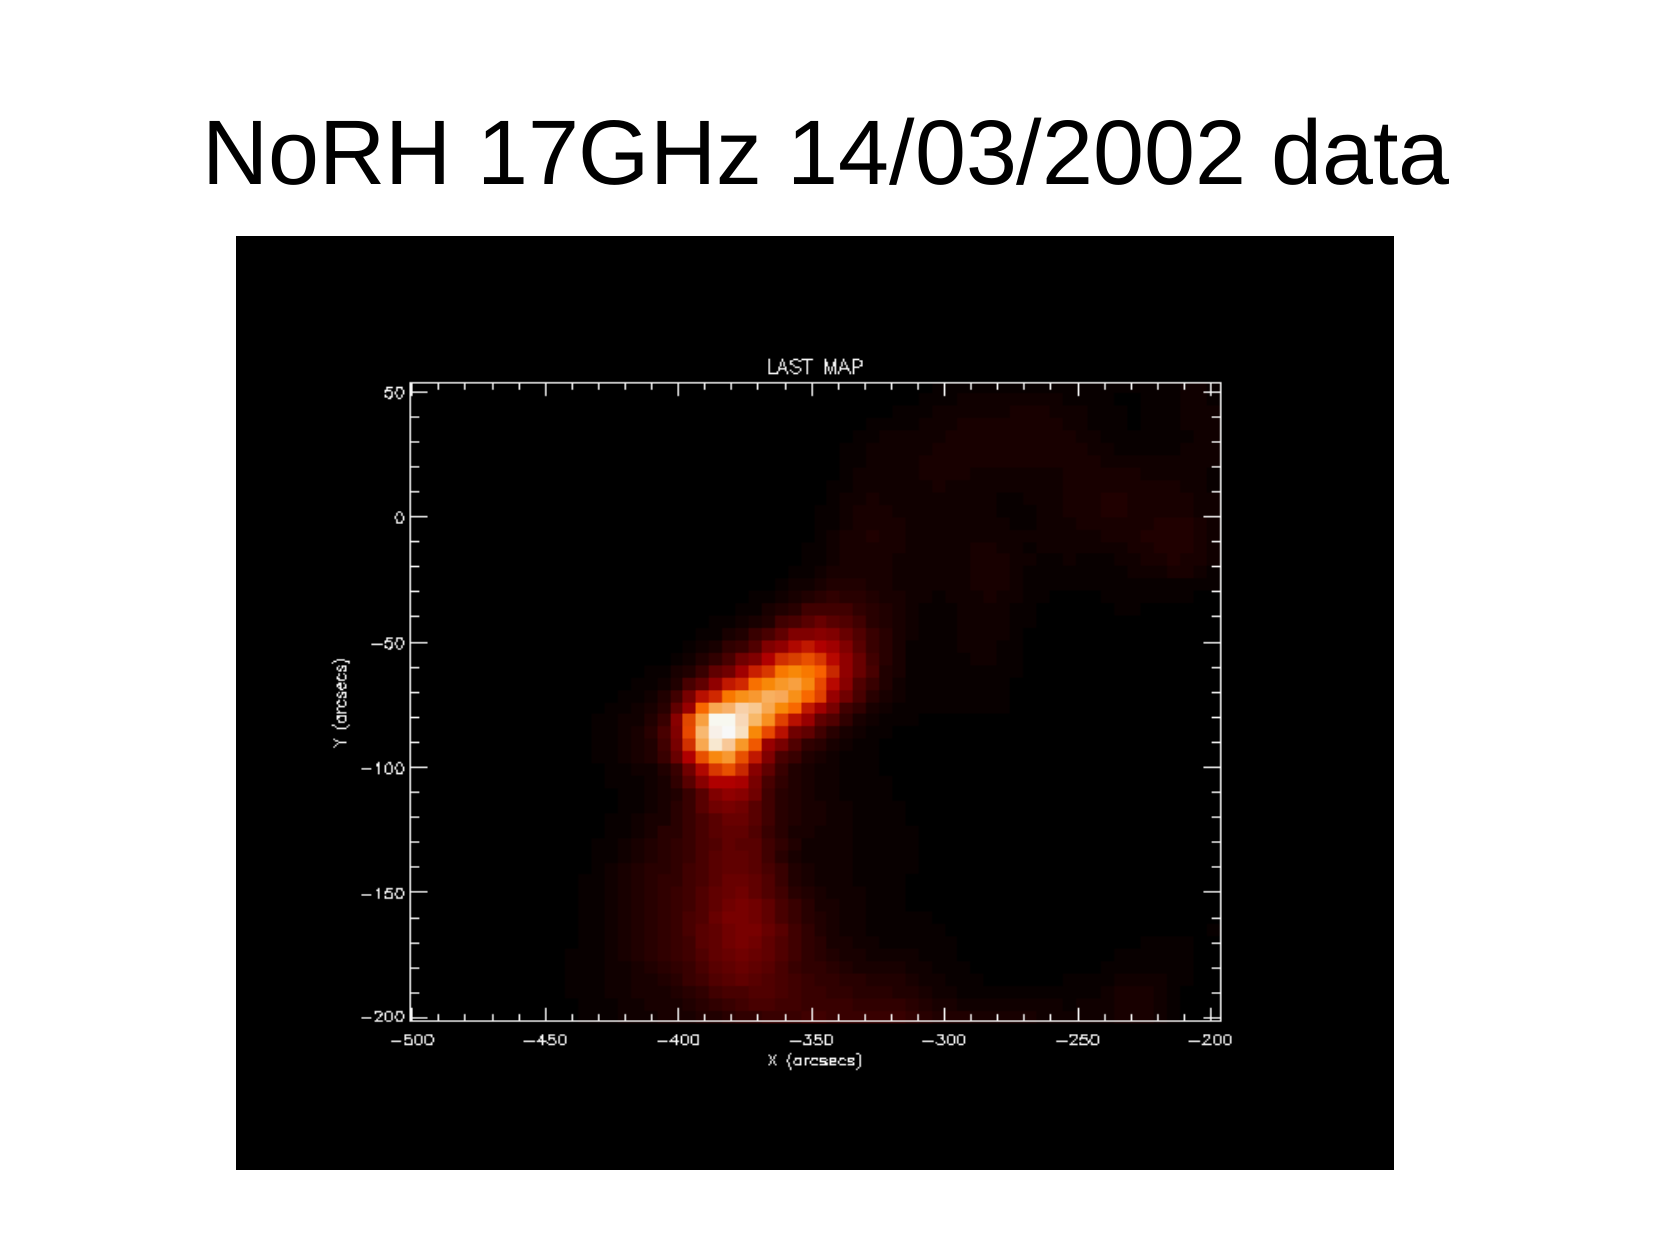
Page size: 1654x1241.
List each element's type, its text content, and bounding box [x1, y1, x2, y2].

title NoRH 17GHz 14/03/2002 data [82, 49, 1571, 257]
picture [236, 236, 1394, 1170]
